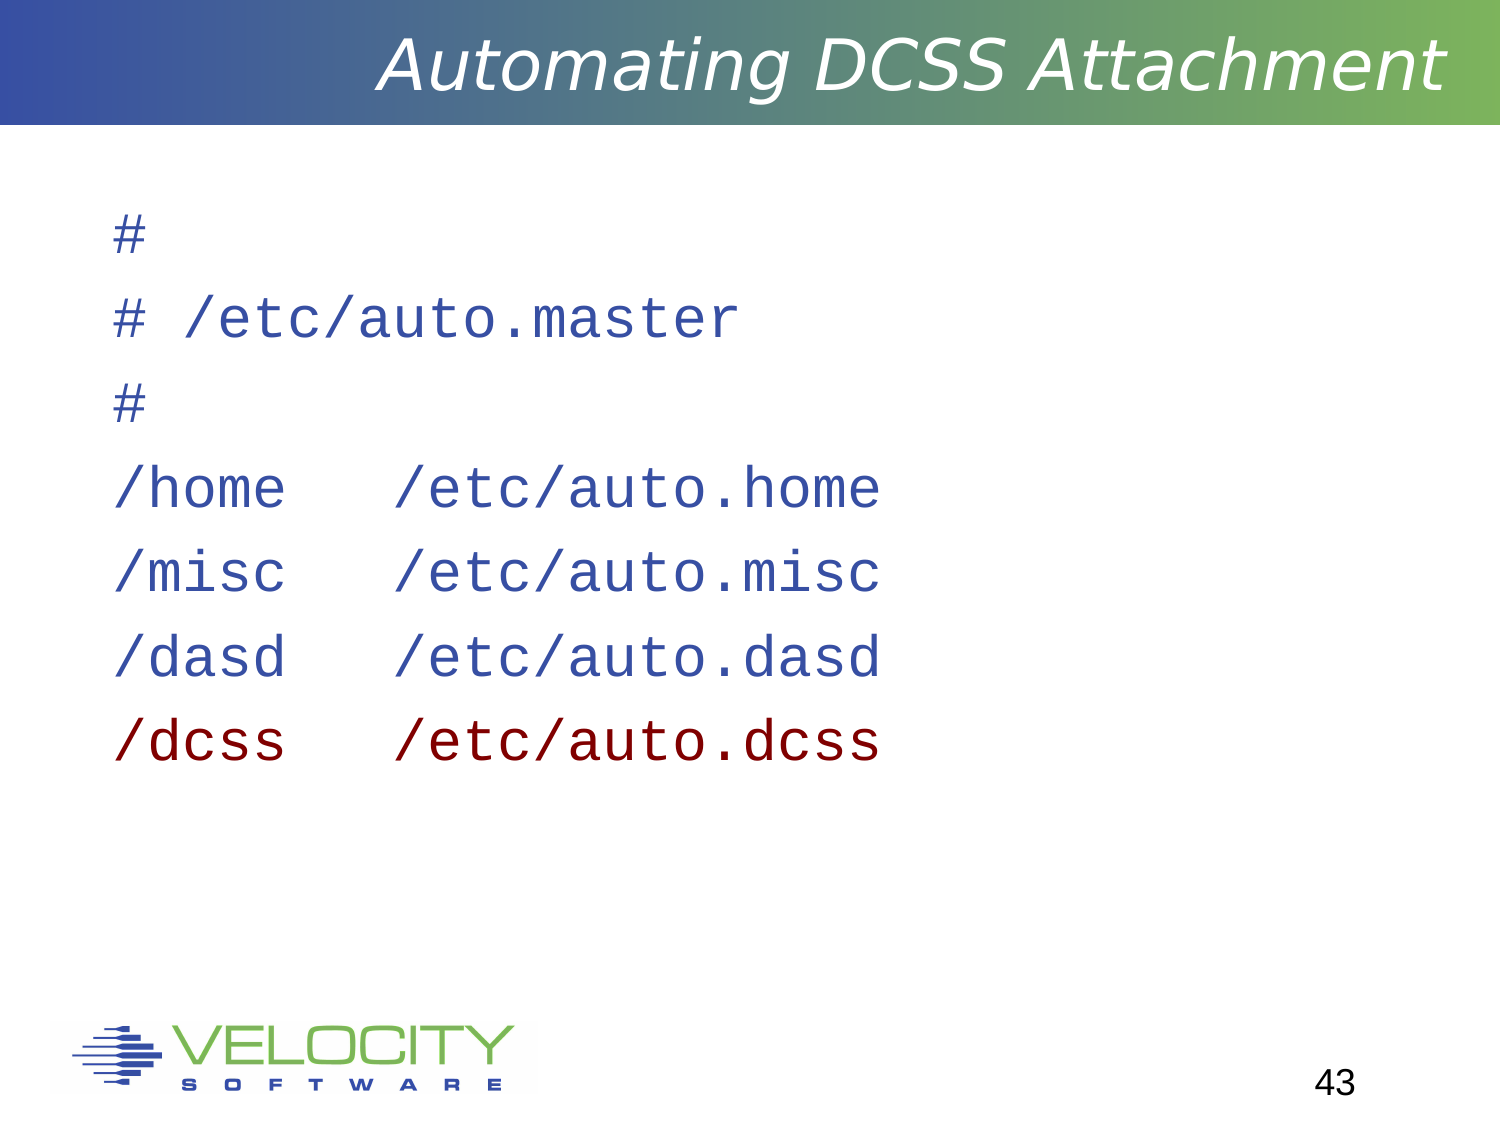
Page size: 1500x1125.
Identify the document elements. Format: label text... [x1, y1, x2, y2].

list # # /etc/auto.master # /home /etc/auto.home /misc /etc/auto.misc /dasd /etc/auto.dasd /dcss /etc/auto.dcss [70, 187, 1438, 988]
picture [50, 1021, 538, 1094]
title Automating DCSS Attachment [62, 12, 1463, 113]
